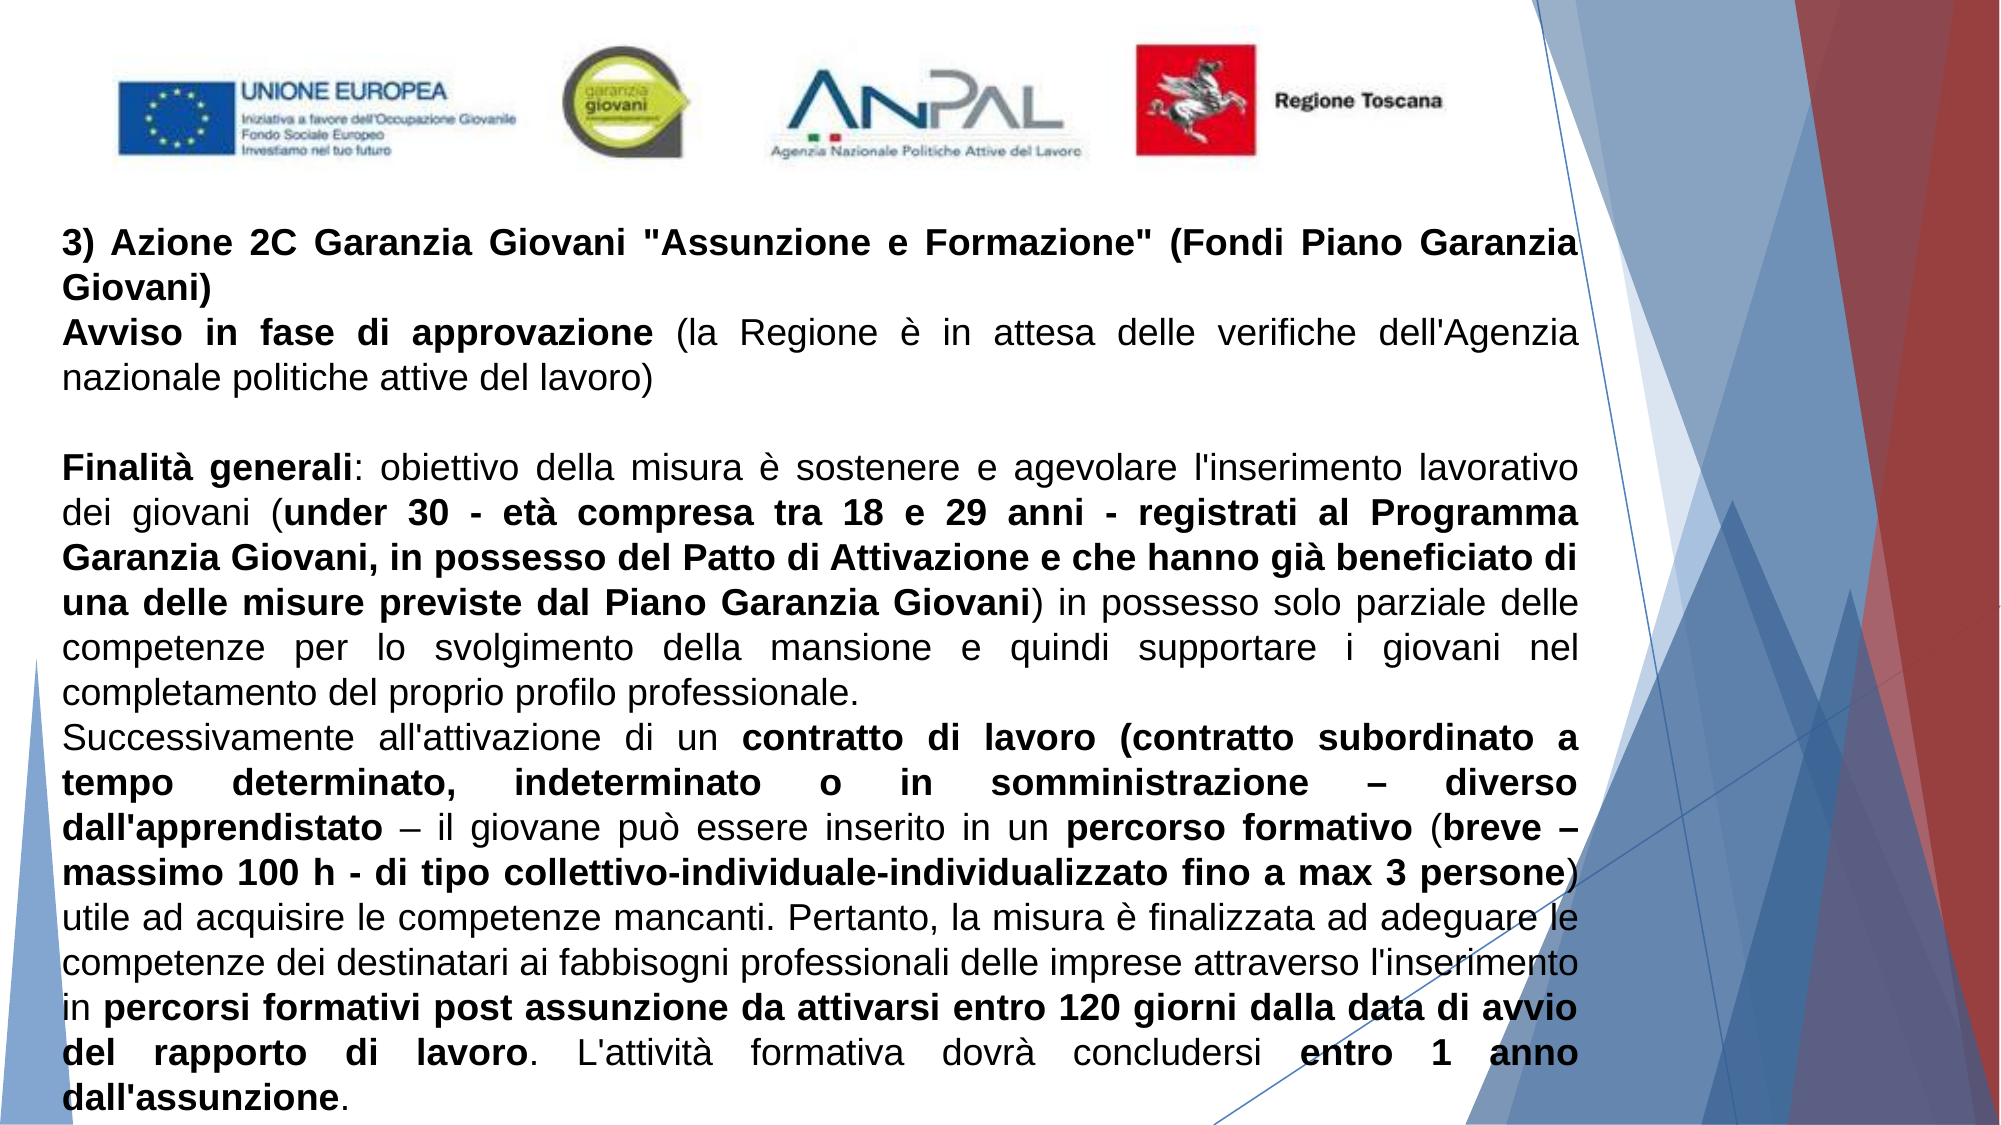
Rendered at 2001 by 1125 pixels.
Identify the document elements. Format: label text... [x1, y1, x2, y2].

picture [82, 25, 1478, 178]
text_box 3) Azione 2C Garanzia Giovani "Assunzione e Formazione" (Fondi Piano Garanzia Giovani) Avviso in fase di approvazione (la Regione è in attesa delle verifiche dell'Agenzia nazionale politiche attive del lavoro) Finalità generali: obiettivo della misura è sostenere e agevolare l'inserimento lavorativo dei giovani (under 30 - età compresa tra 18 e 29 anni - registrati al Programma Garanzia Giovani, in possesso del Patto di Attivazione e che hanno già beneficiato di una delle misure previste dal Piano Garanzia Giovani) in possesso solo parziale delle competenze per lo svolgimento della mansione e quindi supportare i giovani nel completamento del proprio profilo professionale. Successivamente all'attivazione di un contratto di lavoro (contratto subordinato a tempo determinato, indeterminato o in somministrazione – diverso dall'apprendistato – il giovane può essere inserito in un percorso formativo (breve – massimo 100 h - di tipo collettivo-individuale-individualizzato fino a max 3 persone) utile ad acquisire le competenze mancanti. Pertanto, la misura è finalizzata ad adeguare le competenze dei destinatari ai fabbisogni professionali delle imprese attraverso l'inserimento in percorsi formativi post assunzione da attivarsi entro 120 giorni dalla data di avvio del rapporto di lavoro. L'attività formativa dovrà concludersi entro 1 anno dall'assunzione. [47, 165, 1595, 937]
